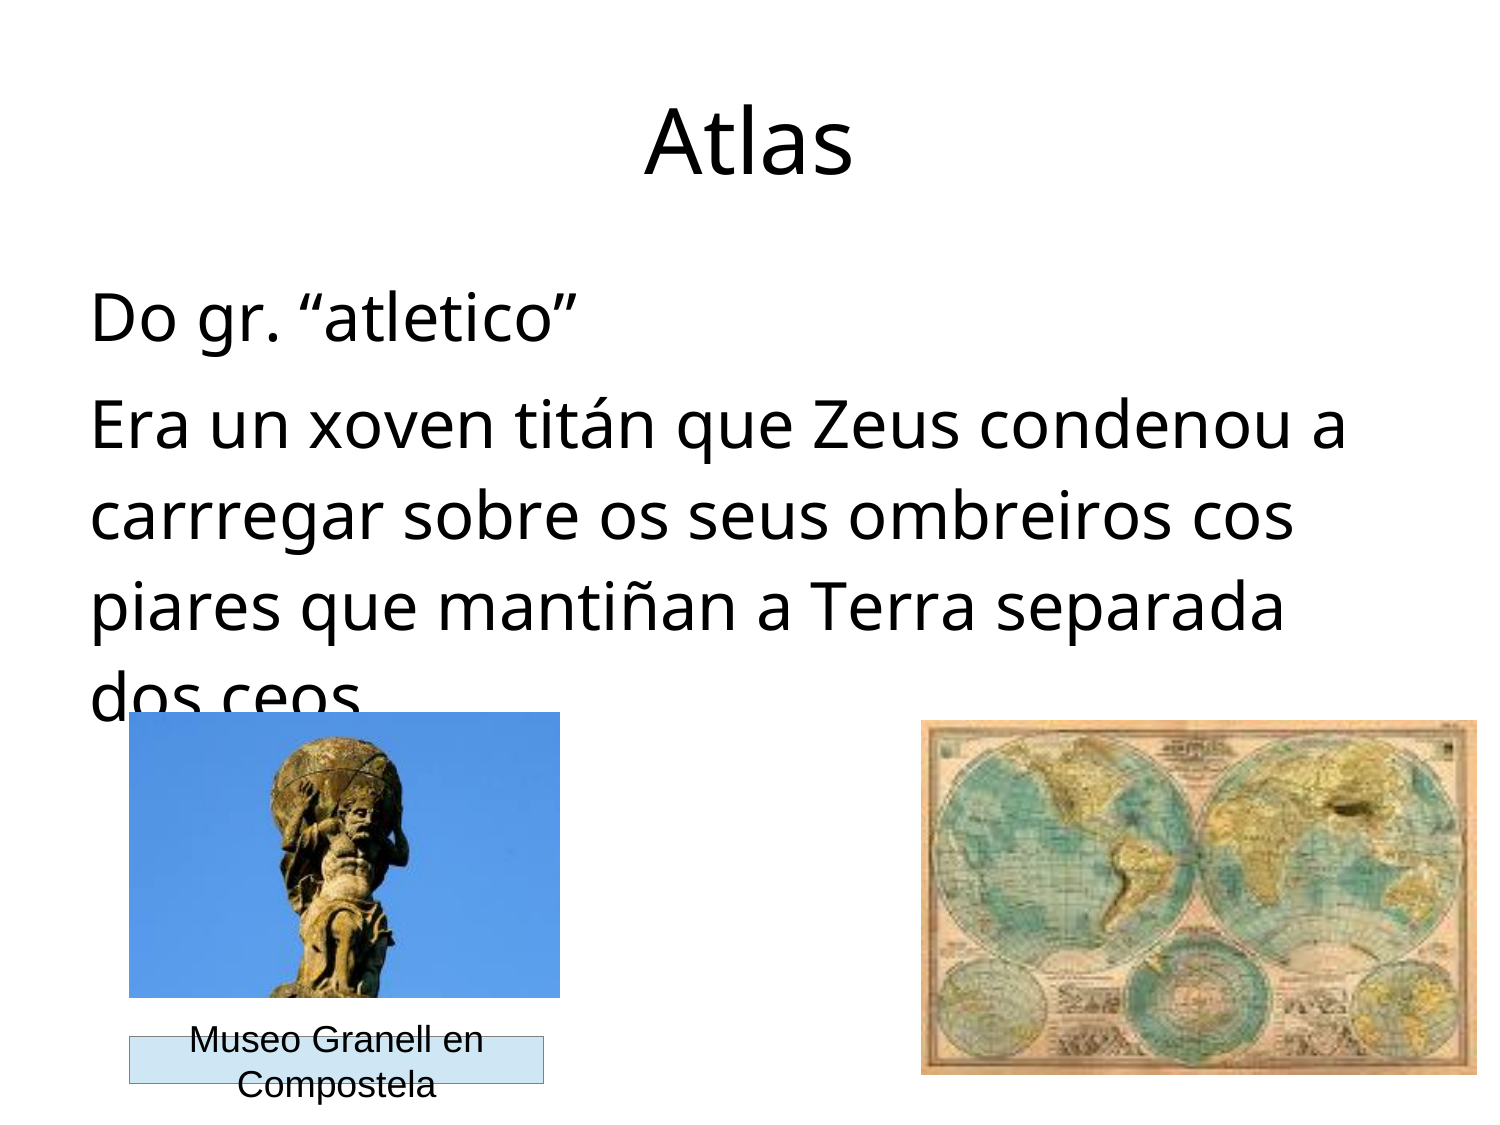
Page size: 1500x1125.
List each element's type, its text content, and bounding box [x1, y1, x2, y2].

picture [921, 720, 1477, 1075]
list Do gr. “atletico” Era un xoven titán que Zeus condenou a carrregar sobre os seus ombreiros cos piares que mantiñan a Terra separada dos ceos [75, 262, 1426, 1006]
picture [129, 712, 560, 999]
title Atlas [75, 45, 1426, 233]
text_box Museo Granell en Compostela [129, 1036, 544, 1084]
